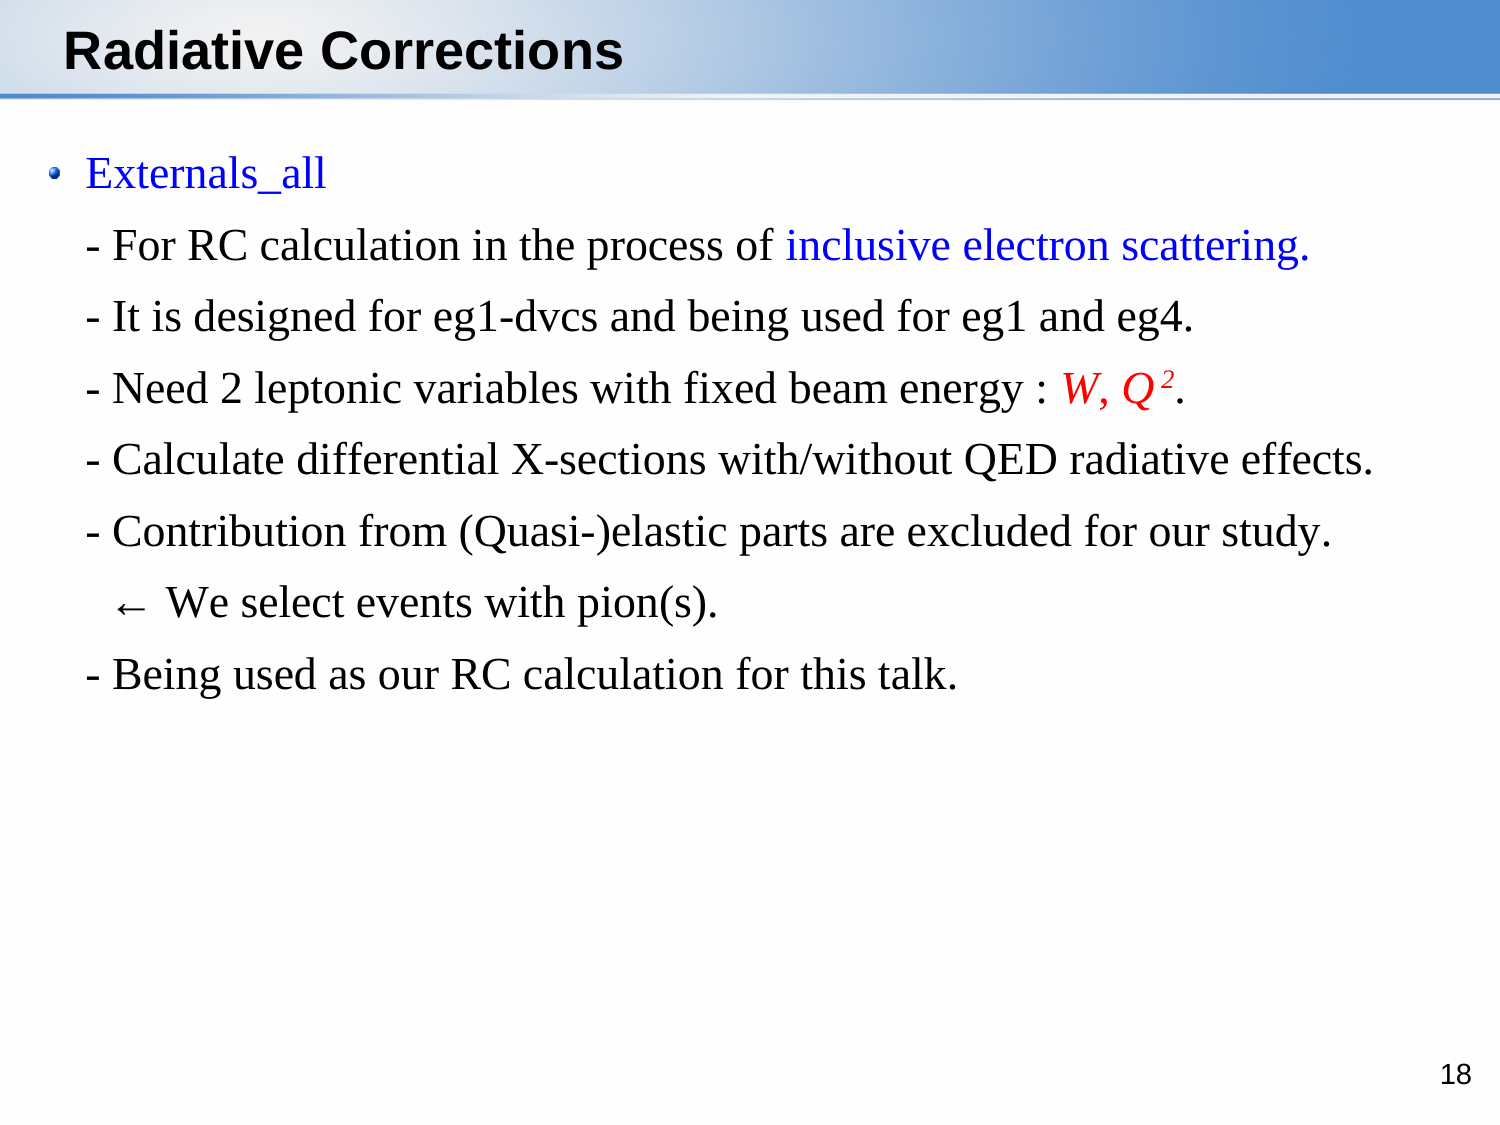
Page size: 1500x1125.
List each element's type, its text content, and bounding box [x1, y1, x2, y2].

list Externals_all - For RC calculation in the process of inclusive electron scattering. - It is designed for eg1-dvcs and being used for eg1 and eg4. - Need 2 leptonic variables with fixed beam energy : W, Q 2. - Calculate differential X-sections with/without QED radiative effects. - Contribution from (Quasi-)elastic parts are excluded for our study. ← We select events with pion(s). - Being used as our RC calculation for this talk. [49, 147, 1448, 1048]
title Radiative Corrections [49, 12, 1463, 94]
picture [0, 0, 1500, 1125]
